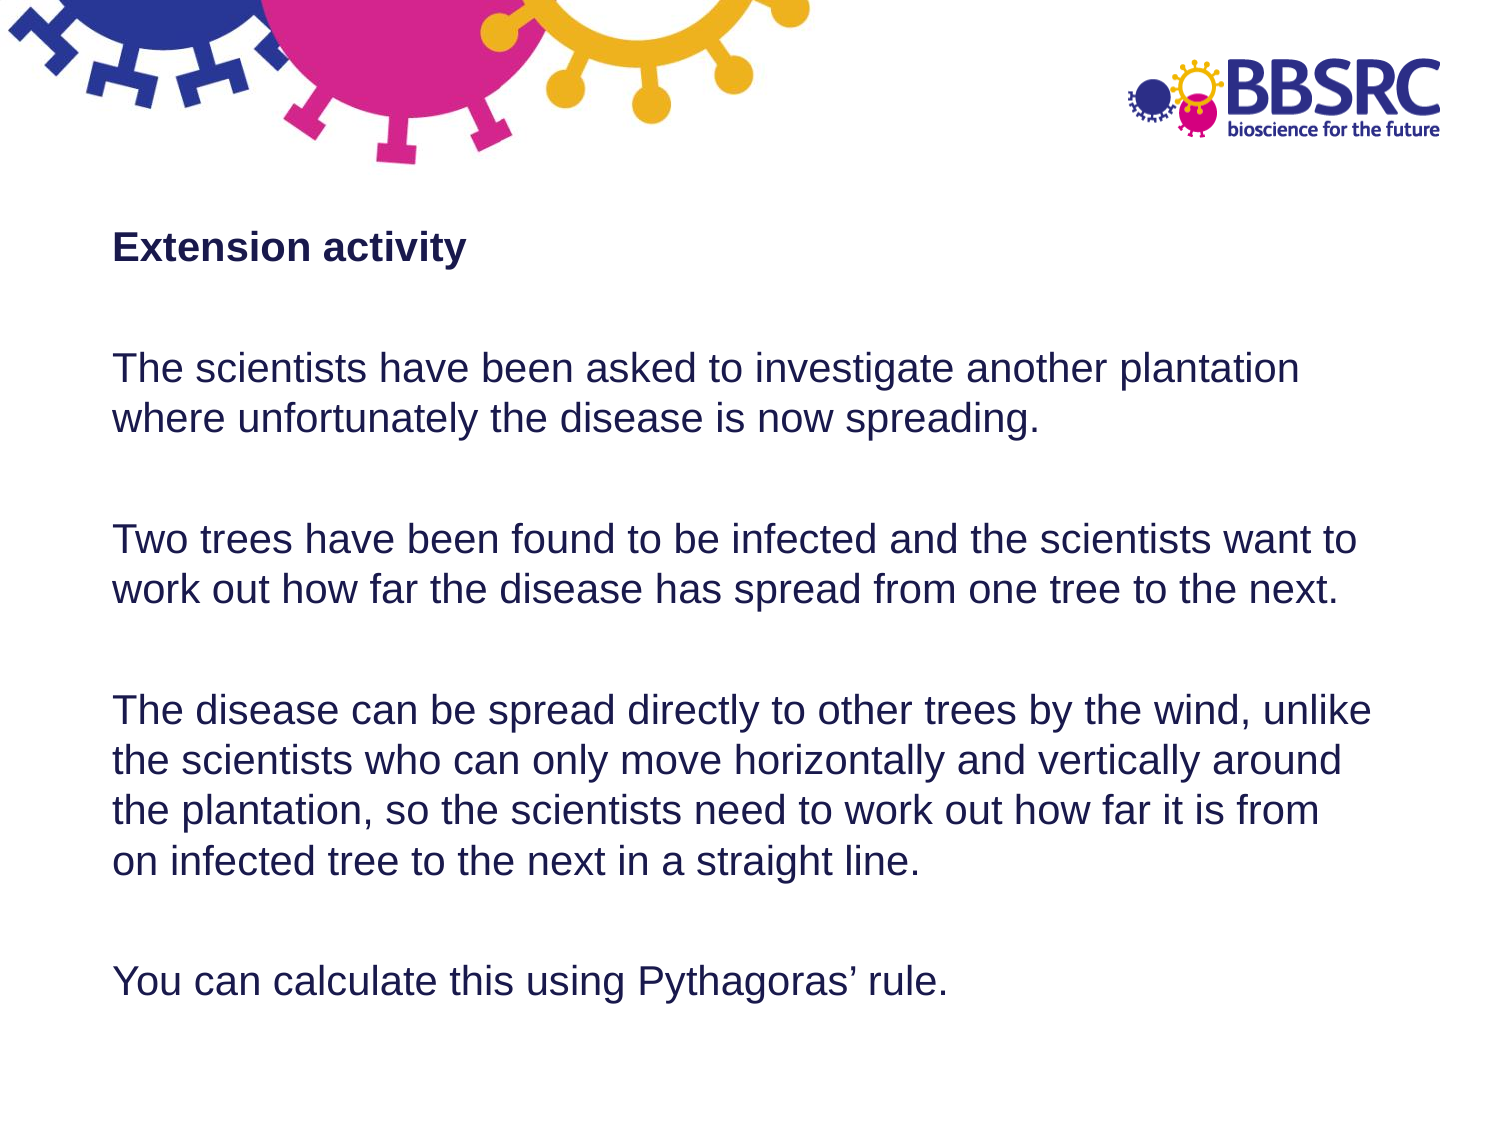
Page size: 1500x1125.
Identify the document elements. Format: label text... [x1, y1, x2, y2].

list Extension activity The scientists have been asked to investigate another plantation where unfortunately the disease is now spreading. Two trees have been found to be infected and the scientists want to work out how far the disease has spread from one tree to the next. The disease can be spread directly to other trees by the wind, unlike the scientists who can only move horizontally and vertically around the plantation, so the scientists need to work out how far it is from on infected tree to the next in a straight line. You can calculate this using Pythagoras’ rule. [112, 219, 1377, 1012]
